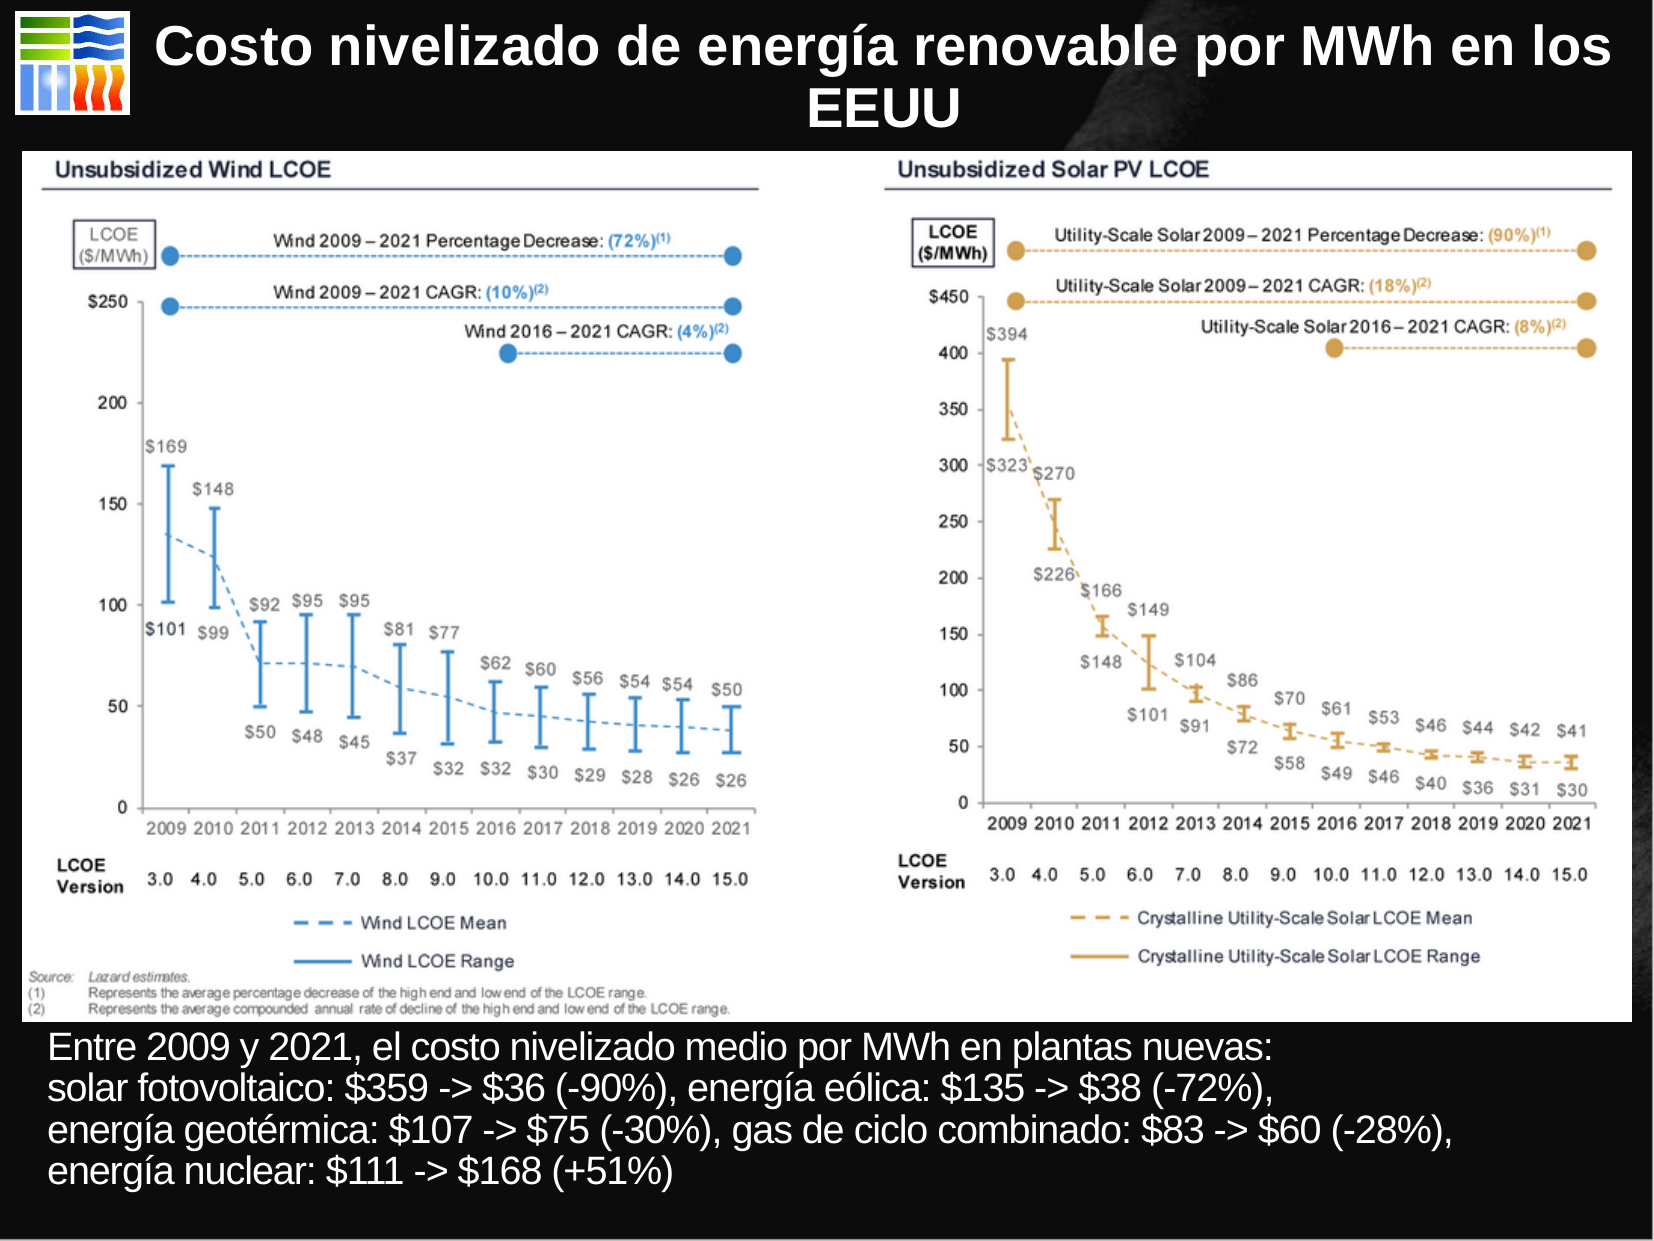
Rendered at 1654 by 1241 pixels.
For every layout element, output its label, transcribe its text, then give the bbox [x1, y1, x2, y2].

picture [0, 0, 1654, 1241]
title Costo nivelizado de energía renovable por MWh en los EEUU [124, 1, 1644, 152]
text_box Según el MMAyA (2009), emisiones crecieron de 38,6 MTn CO2-eq en 1990 a 91,7 MTn CO2-eq en 2004. [15, 165, 22, 785]
text_box Entre 2009 y 2021, el costo nivelizado medio por MWh en plantas nuevas: solar fotovoltaico: $359 -> $36 (-90%), energía eólica: $135 -> $38 (-72%), energía geotérmica: $107 -> $75 (-30%), gas de ciclo combinado: $83 -> $60 (-28%), energía nuclear: $111 -> $168 (+51%) [0, 1020, 1632, 1210]
